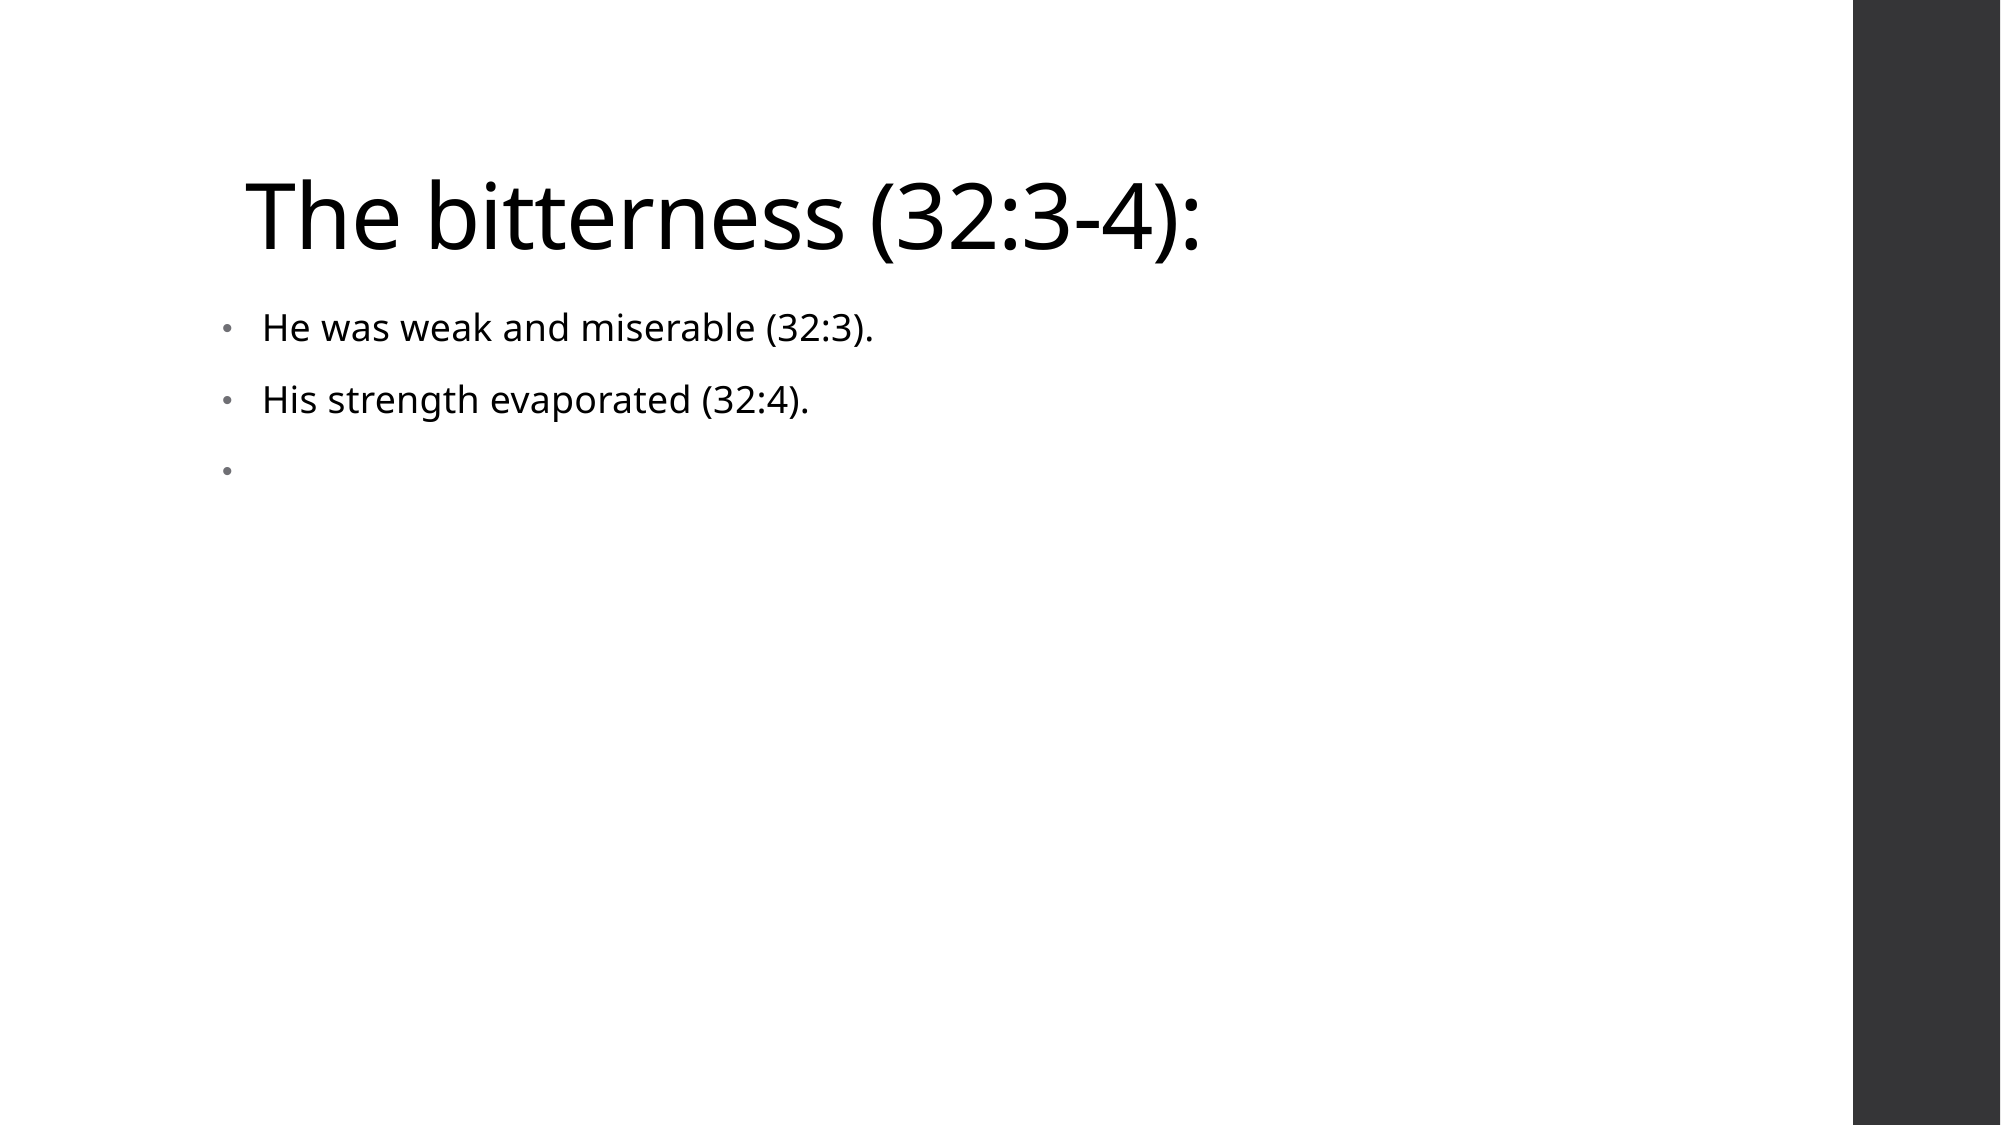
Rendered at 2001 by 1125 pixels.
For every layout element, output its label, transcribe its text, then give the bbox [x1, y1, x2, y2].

title The bitterness (32:3-4): [206, 60, 1797, 278]
list He was weak and miserable (32:3). His strength evaporated (32:4). [206, 299, 1617, 1014]
